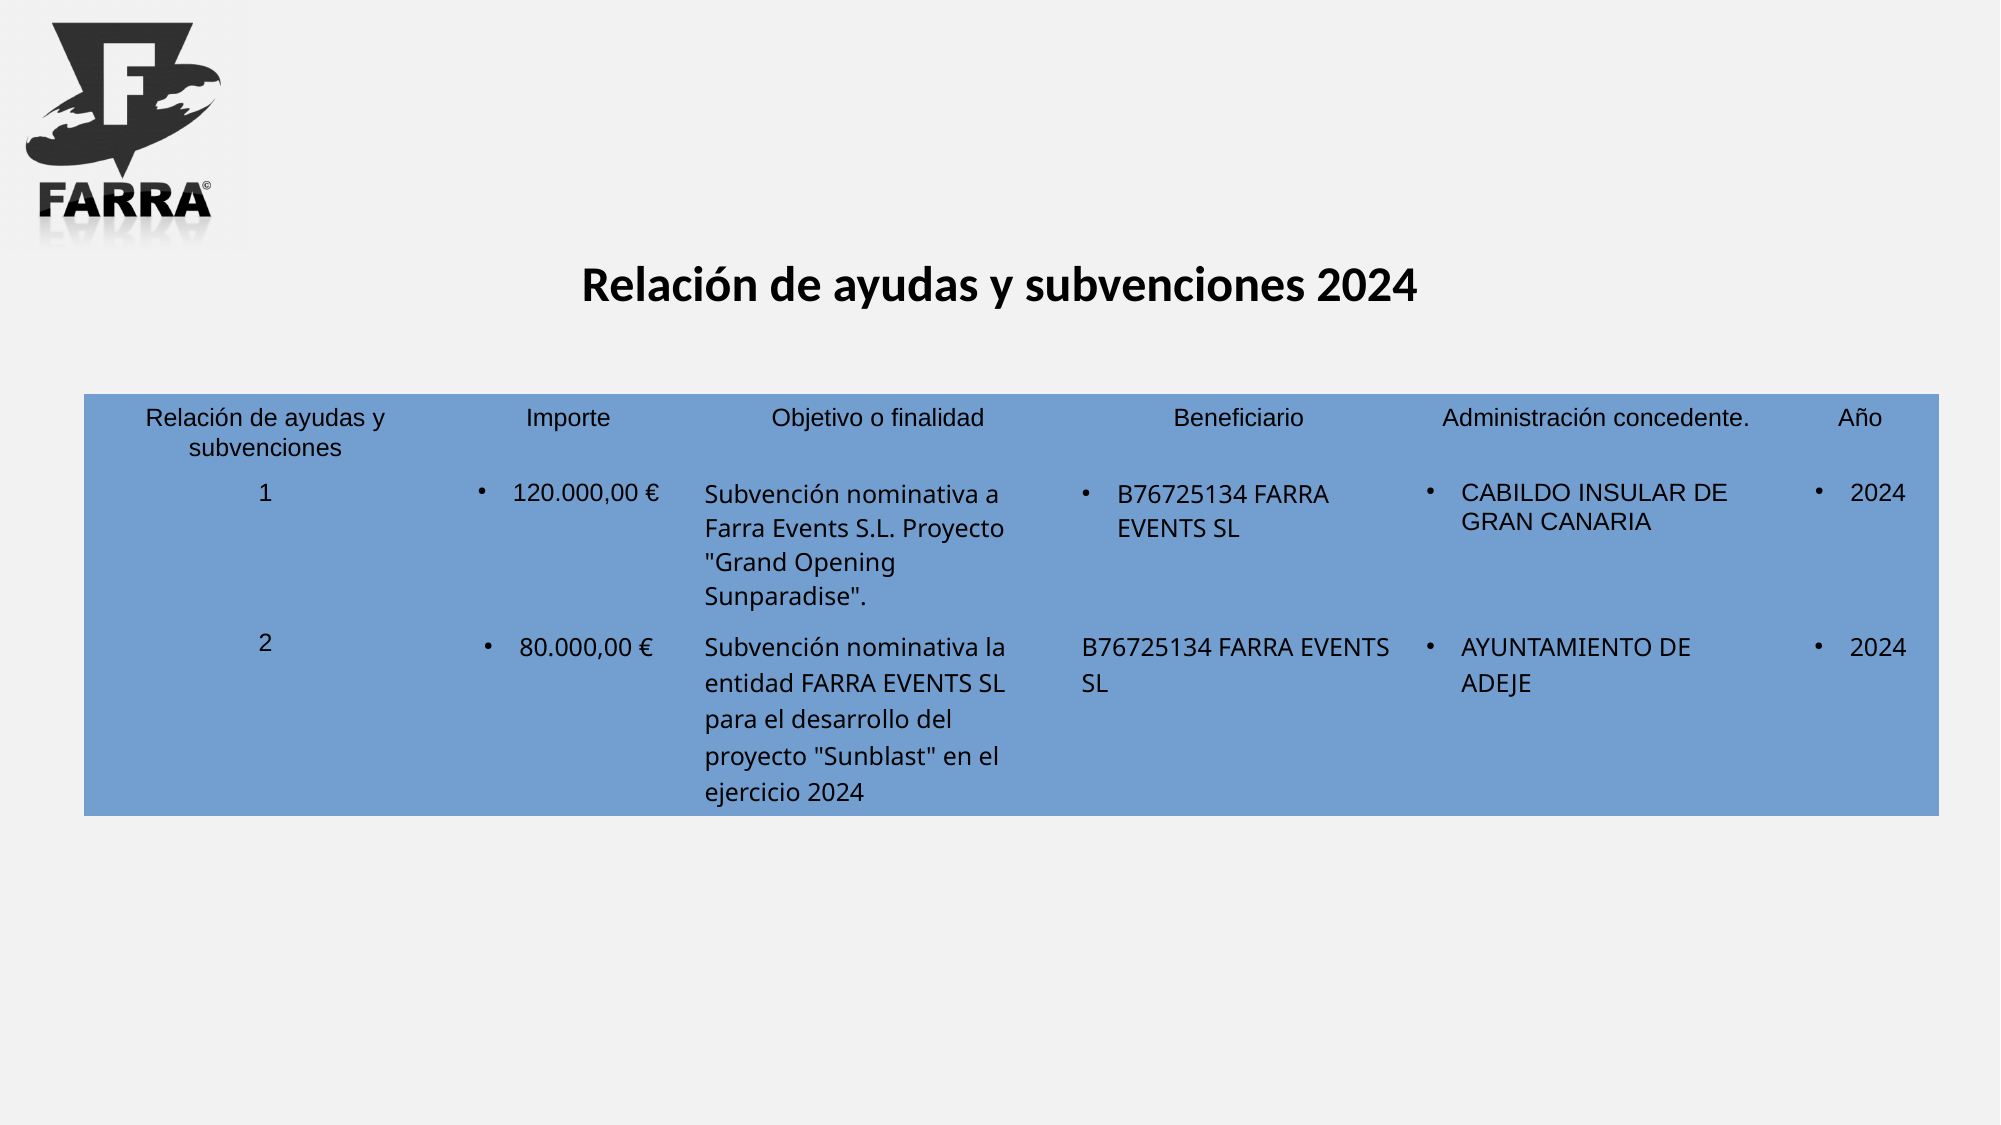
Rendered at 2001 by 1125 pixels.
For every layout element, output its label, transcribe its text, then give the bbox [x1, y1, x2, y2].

table_header Importe [447, 394, 690, 469]
table_cell 2 [84, 620, 447, 816]
table_header Beneficiario [1067, 394, 1411, 469]
table_header Relación de ayudas y subvenciones [84, 394, 447, 469]
table_cell AYUNTAMIENTO DE ADEJE [1411, 620, 1782, 816]
subtitle Relación de ayudas y subvenciones 2024 [249, 251, 1750, 394]
table_header Administración concedente. [1411, 394, 1782, 469]
table_cell Subvención nominativa la entidad FARRA EVENTS SL para el desarrollo del proyecto "Sunblast" en el ejercicio 2024 [690, 620, 1067, 816]
table_cell 80.000,00 € [447, 620, 690, 816]
table_cell B76725134 FARRA EVENTS SL [1067, 469, 1411, 620]
table_header Año [1782, 394, 1939, 469]
table_header Objetivo o finalidad [690, 394, 1067, 469]
table_cell 120.000,00 € [447, 469, 690, 620]
table_cell CABILDO INSULAR DE GRAN CANARIA [1411, 469, 1782, 620]
table_cell Subvención nominativa a Farra Events S.L. Proyecto "Grand Opening Sunparadise". [690, 469, 1067, 620]
picture [0, 0, 250, 252]
table_cell 1 [84, 469, 447, 620]
table_cell B76725134 FARRA EVENTS SL [1067, 620, 1411, 816]
table_cell 2024 [1782, 469, 1939, 620]
text_box [0, 0, 2000, 1125]
table_cell 2024 [1782, 620, 1939, 816]
